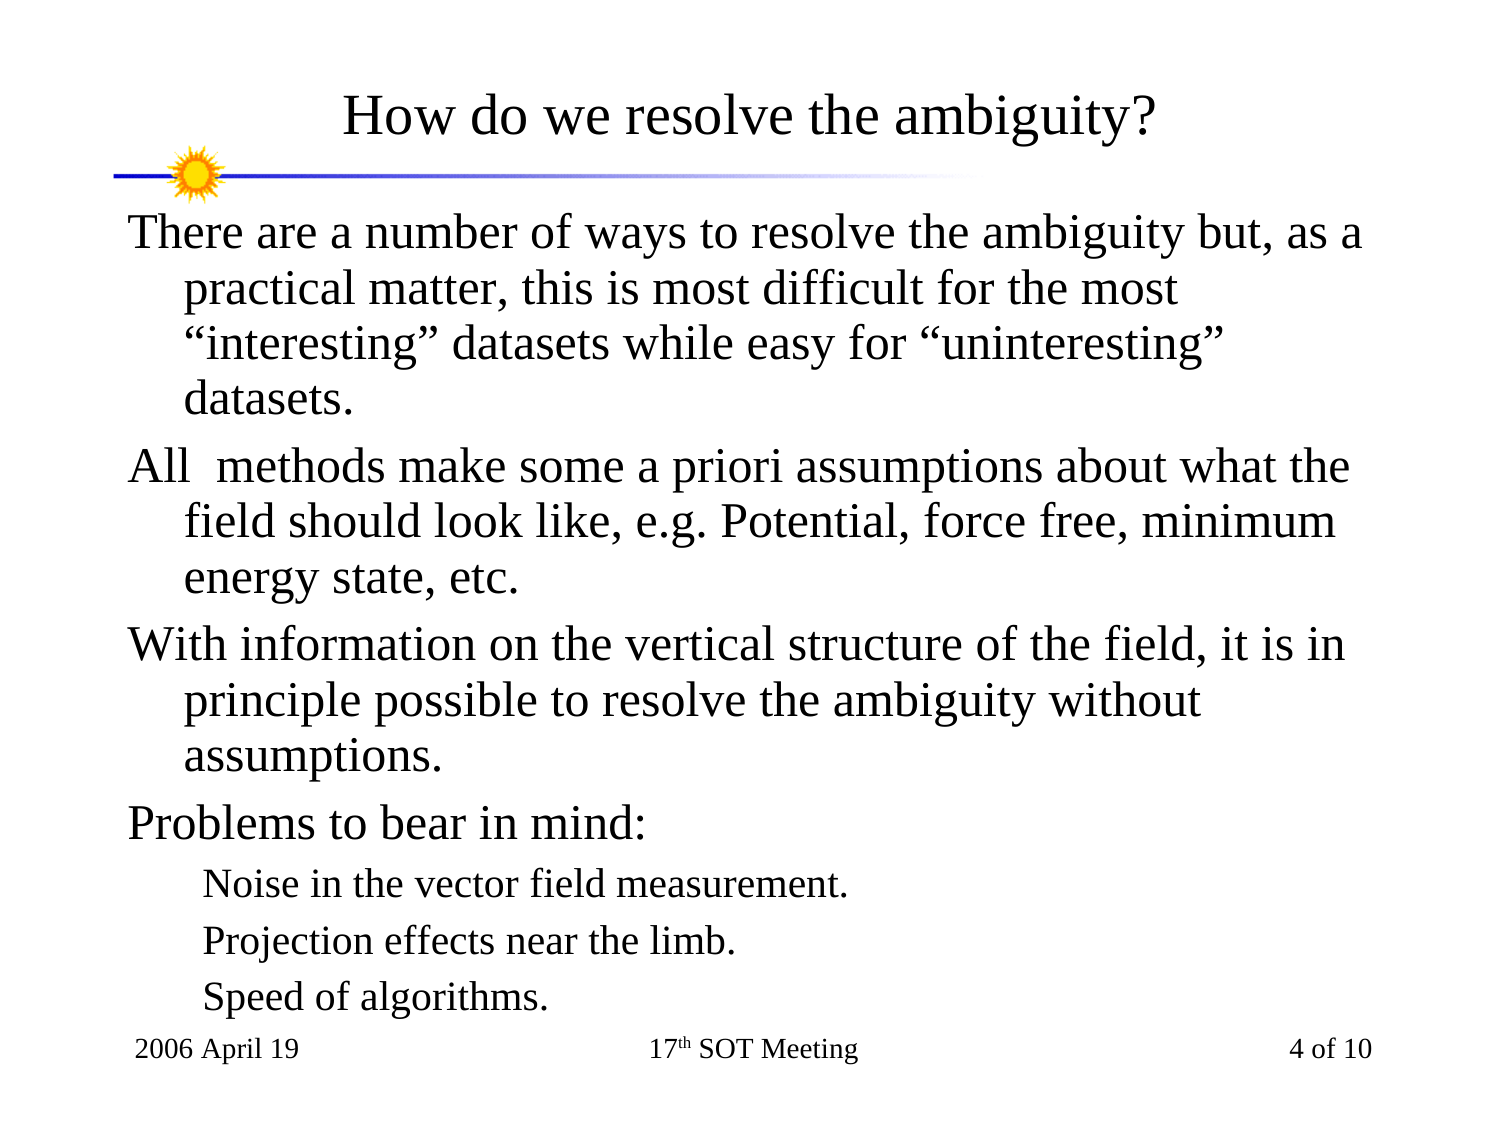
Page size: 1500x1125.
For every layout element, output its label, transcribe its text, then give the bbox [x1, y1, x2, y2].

list There are a number of ways to resolve the ambiguity but, as a practical matter, this is most difficult for the most “interesting” datasets while easy for “uninteresting” datasets. All methods make some a priori assumptions about what the field should look like, e.g. Potential, force free, minimum energy state, etc. With information on the vertical structure of the field, it is in principle possible to resolve the ambiguity without assumptions. Problems to bear in mind: Noise in the vector field measurement. Projection effects near the limb. Speed of algorithms. [112, 196, 1388, 1028]
picture [112, 172, 991, 196]
title How do we resolve the ambiguity? [112, 58, 1388, 172]
